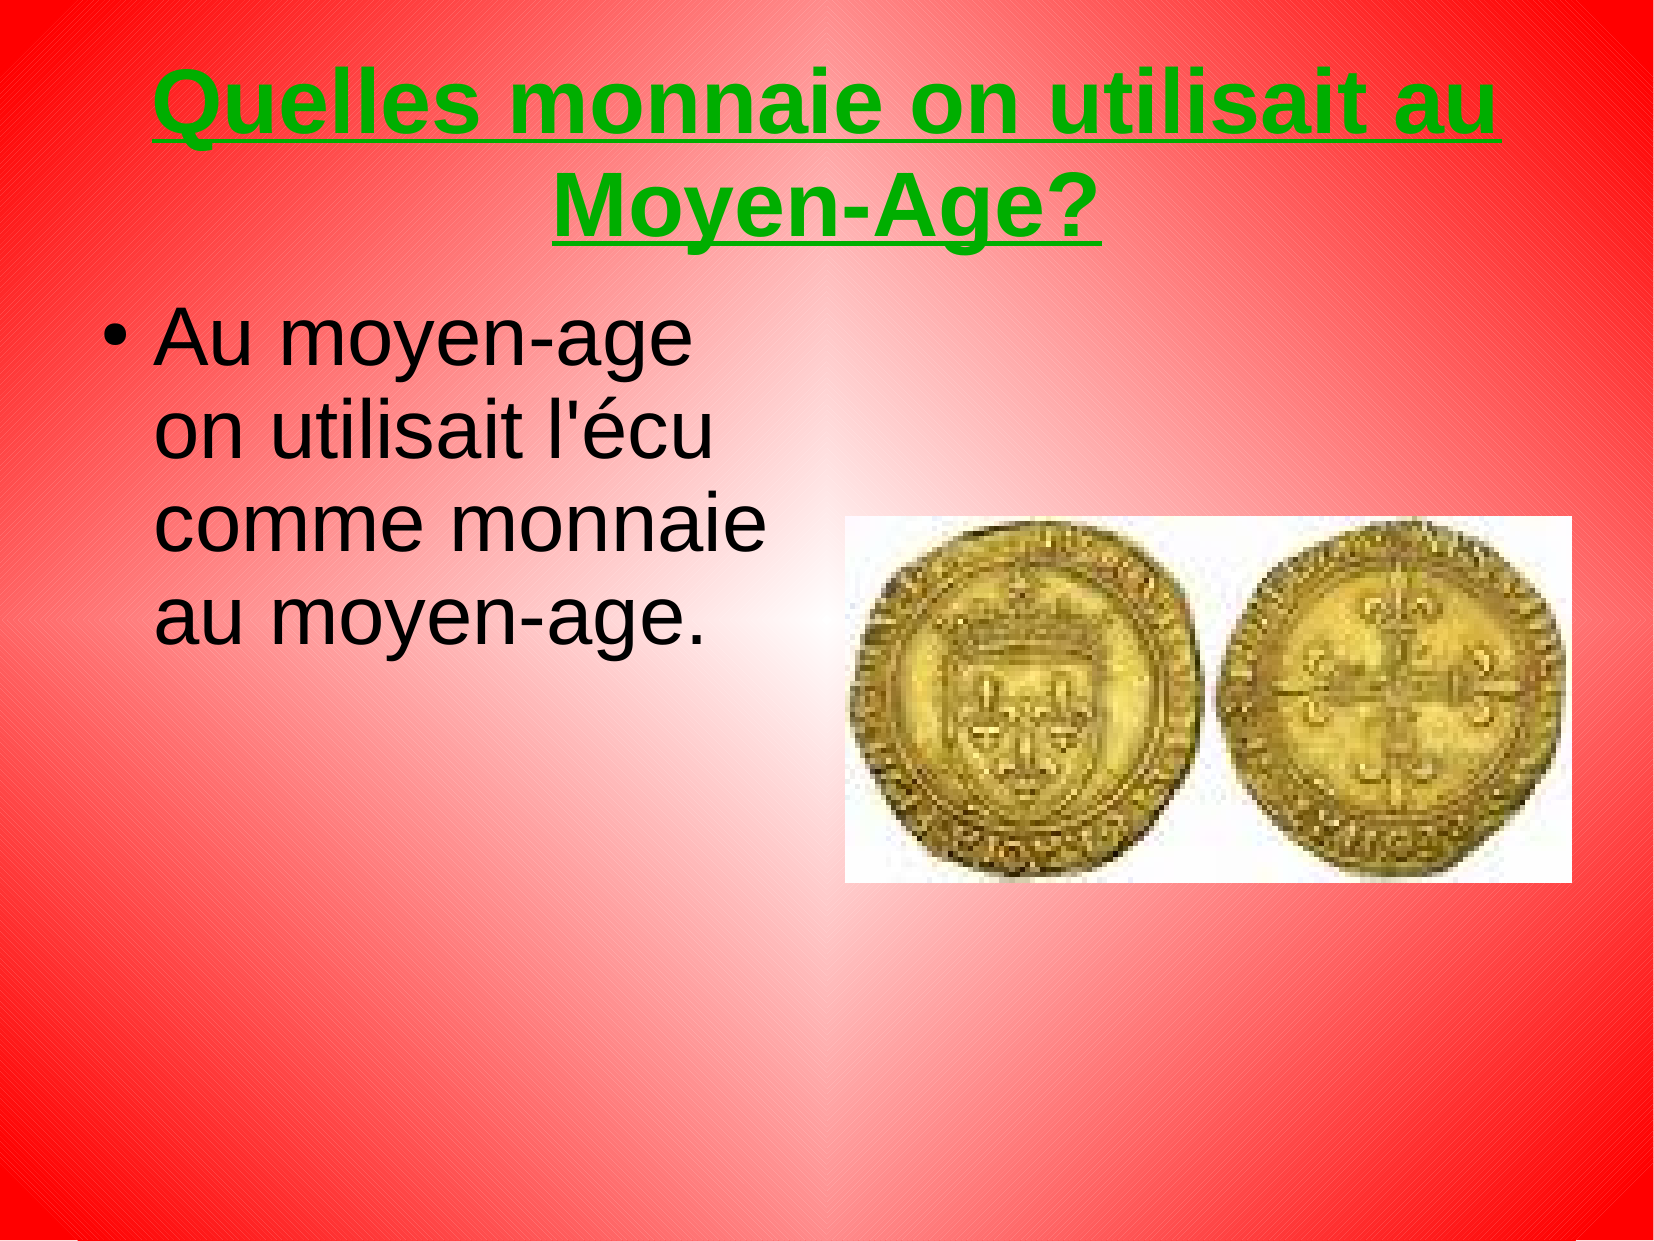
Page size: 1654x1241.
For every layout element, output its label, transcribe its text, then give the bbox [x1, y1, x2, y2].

title Quelles monnaie on utilisait au Moyen-Age? [82, 49, 1571, 257]
picture [845, 516, 1572, 883]
list Au moyen-age on utilisait l'écu comme monnaie au moyen-age. [82, 290, 809, 1094]
